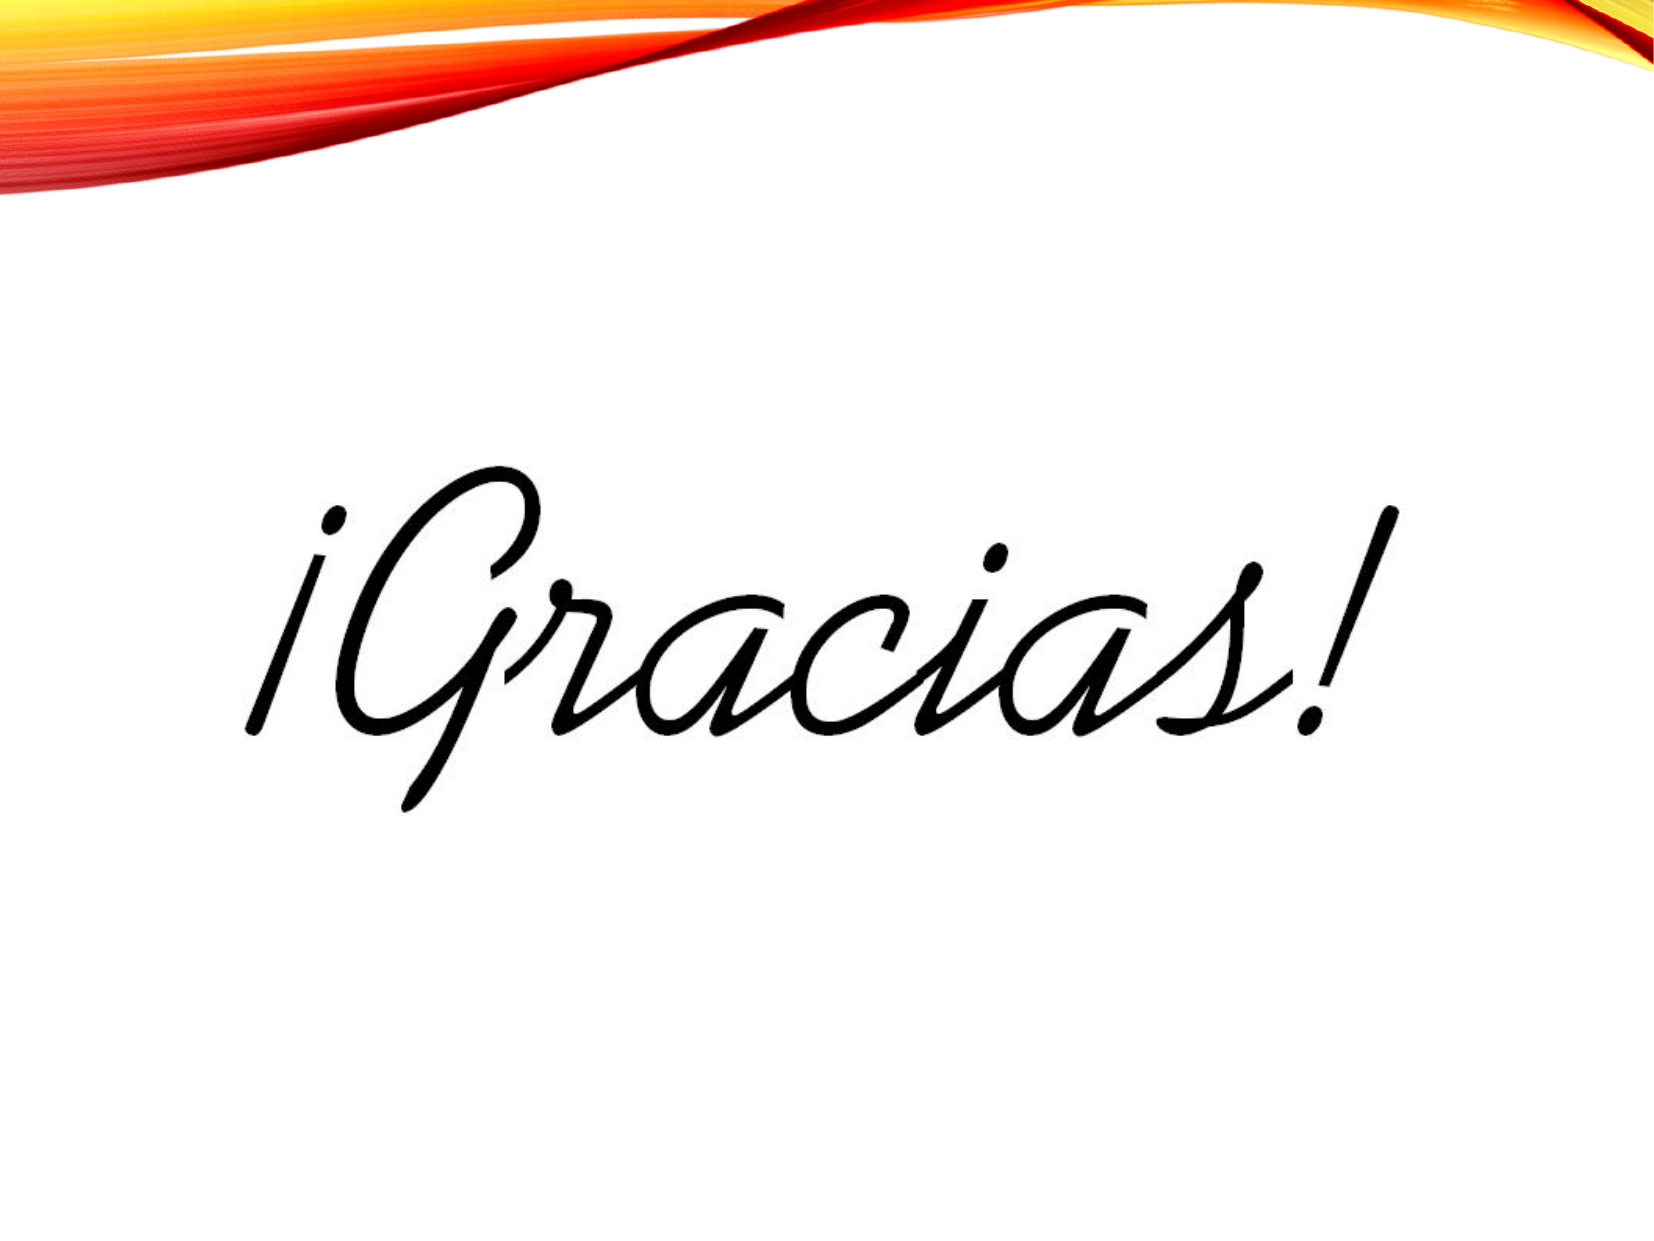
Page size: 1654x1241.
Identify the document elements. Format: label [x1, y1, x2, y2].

picture [181, 377, 1473, 863]
